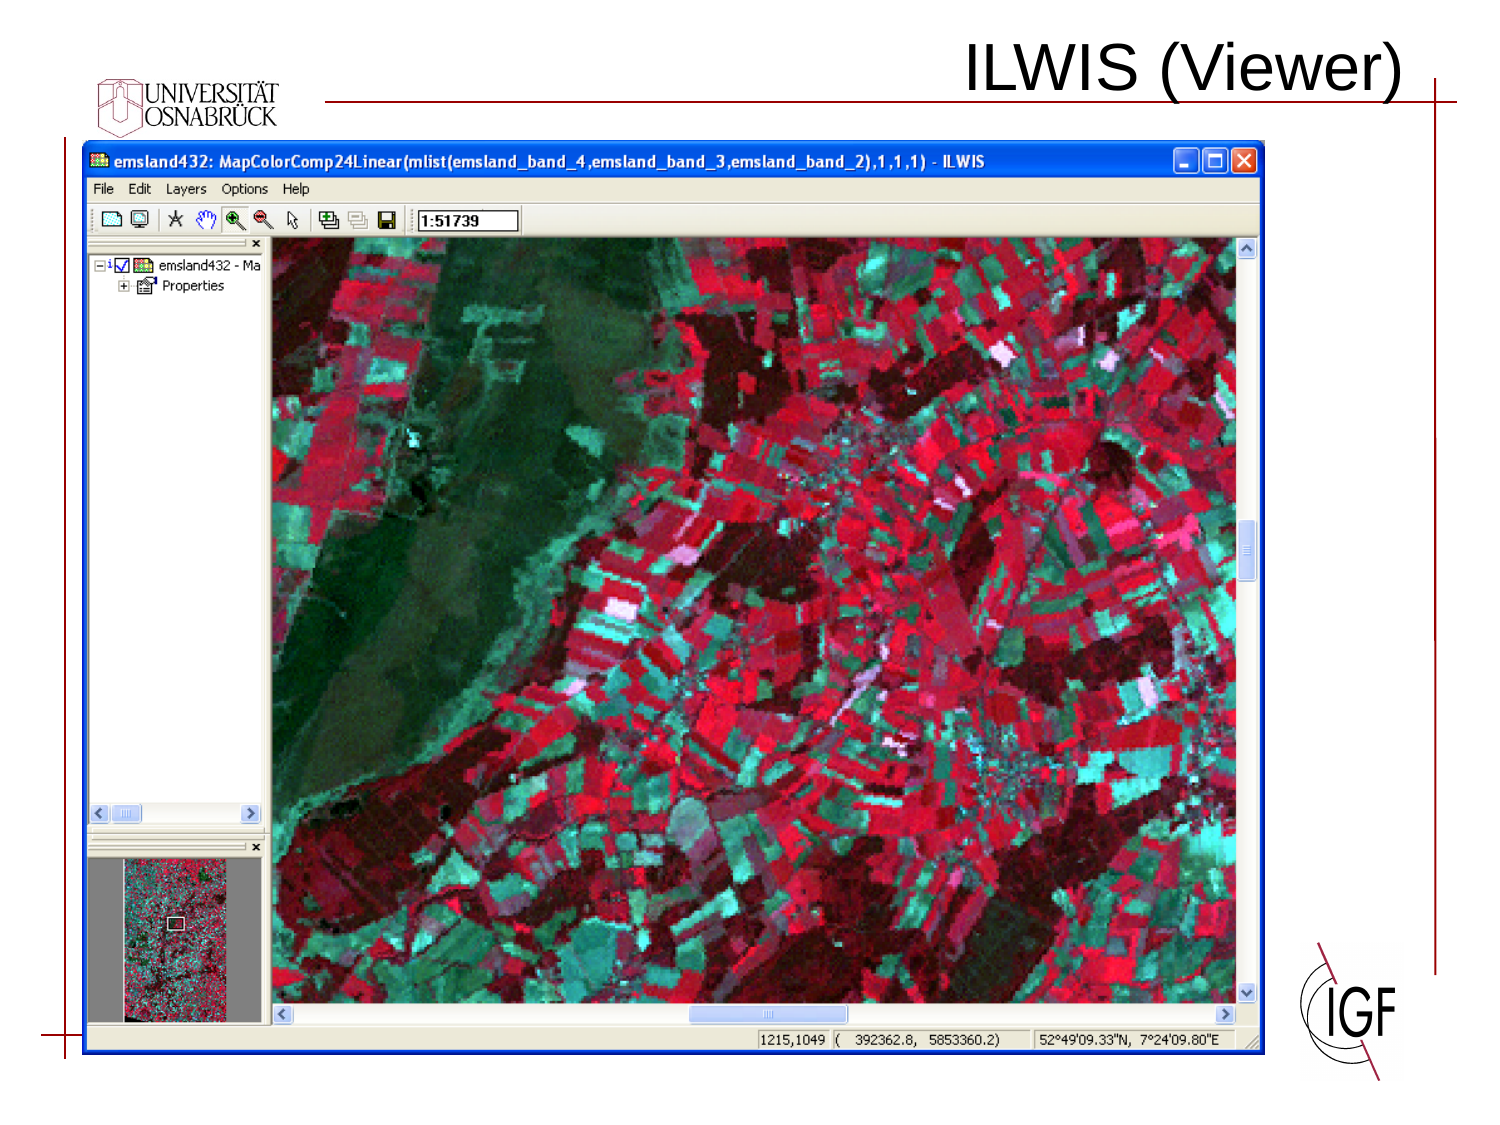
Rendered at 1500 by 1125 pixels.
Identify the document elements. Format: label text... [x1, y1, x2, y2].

picture [82, 140, 1265, 1055]
picture [1300, 942, 1404, 1081]
picture [97, 79, 279, 138]
title ILWIS (Viewer) [520, 4, 1421, 130]
